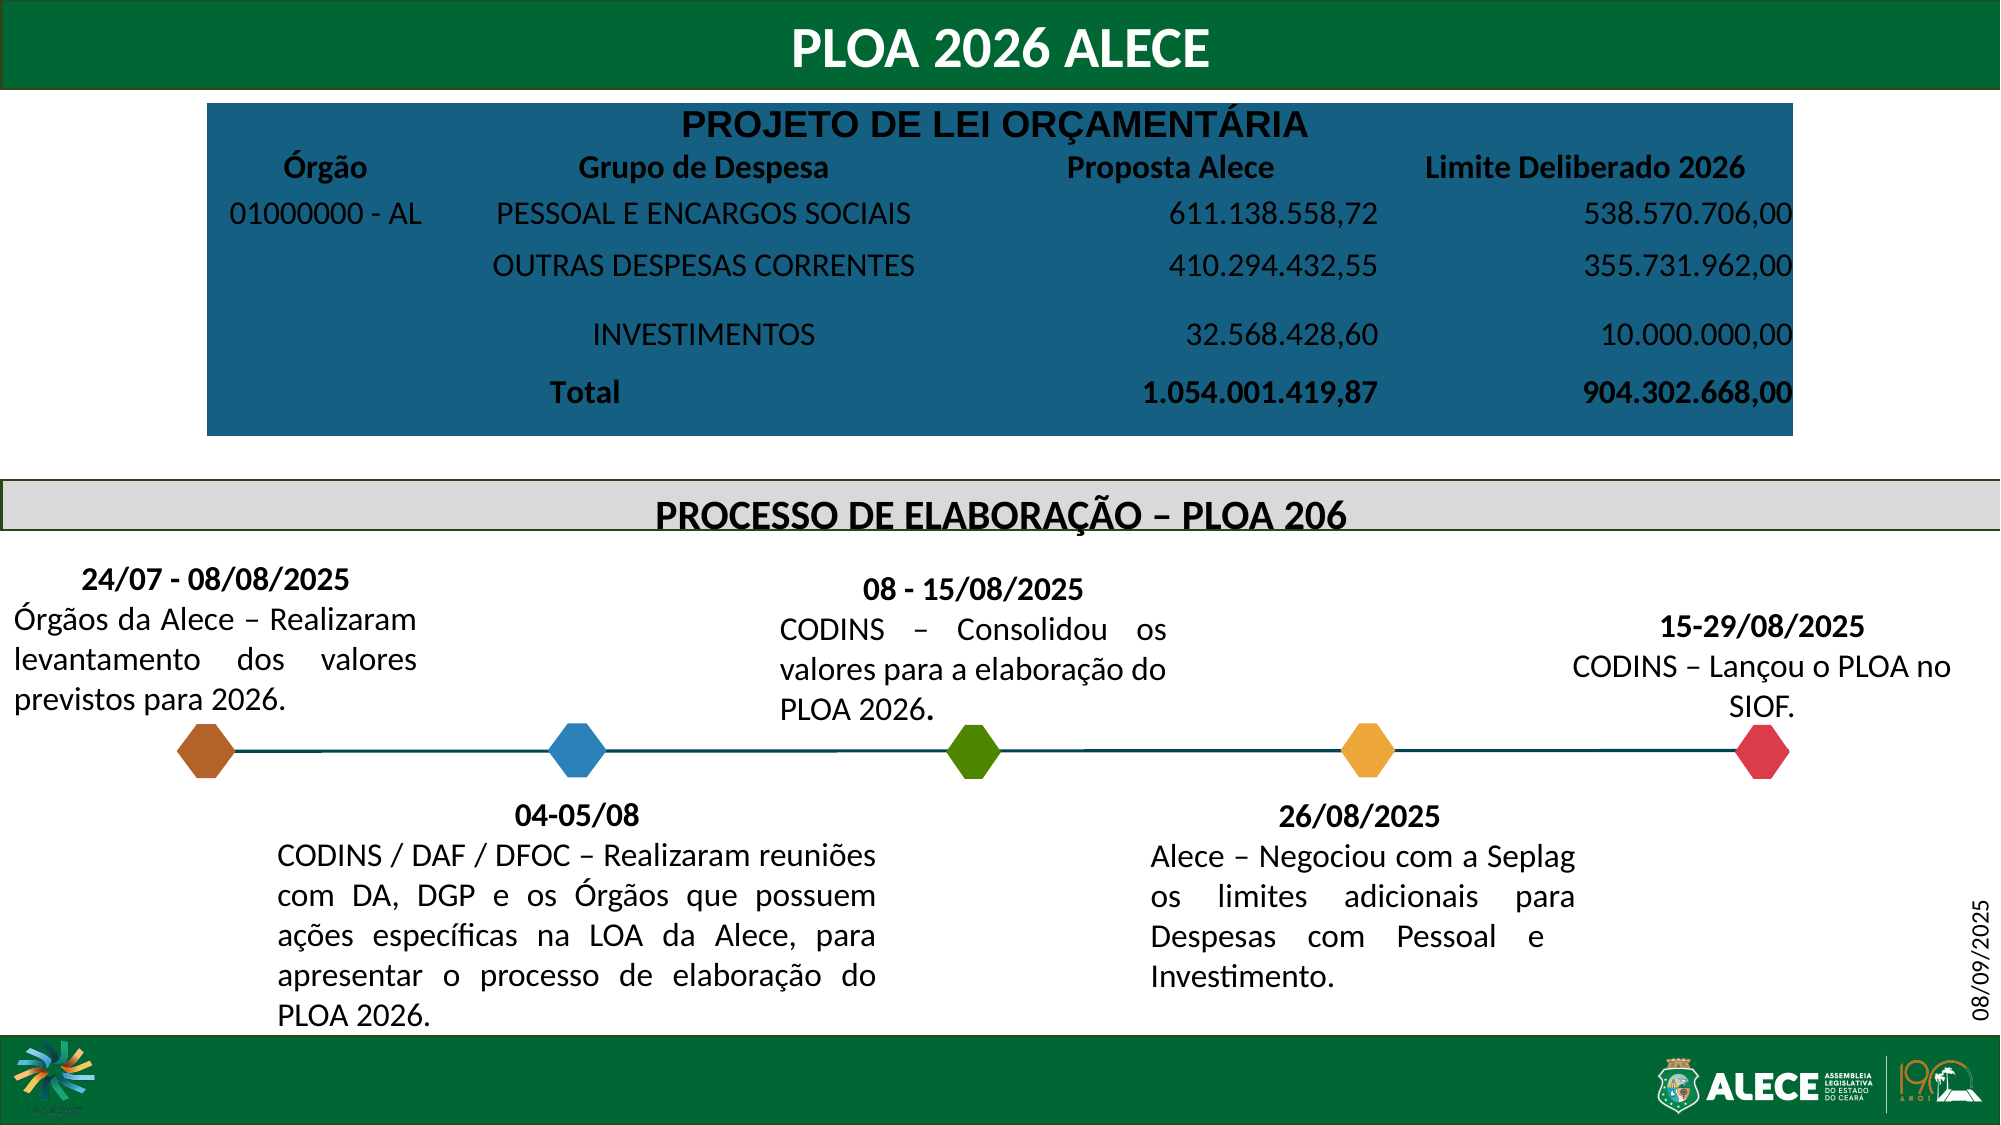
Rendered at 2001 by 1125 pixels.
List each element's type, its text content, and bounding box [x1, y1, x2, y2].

table_cell Grupo de Despesa [445, 154, 964, 199]
table_cell 611.138.558,72 [964, 199, 1378, 252]
text_box [1340, 723, 1396, 778]
text_box 24/07 - 08/08/2025 Órgãos da Alece – Realizaram levantamento dos valores previstos para 2026. [13, 546, 421, 719]
picture [1625, 982, 2000, 1125]
table_cell OUTRAS DESPESAS CORRENTES [445, 252, 964, 321]
text_box [176, 724, 236, 779]
table_cell 1.054.001.419,87 [964, 379, 1378, 436]
text_box [946, 729, 1002, 779]
table_cell 355.731.962,00 [1378, 252, 1793, 321]
table_cell 904.302.668,00 [1378, 379, 1793, 436]
text_box 08 - 15/08/2025 CODINS – Consolidou os valores para a elaboração do PLOA 2026. [779, 556, 1168, 729]
table_cell Proposta Alece [964, 154, 1378, 199]
text_box 26/08/2025 Alece – Negociou com a Seplag os limites adicionais para Despesas com Pessoal e Investimento. [1150, 783, 1586, 997]
table_cell Órgão [207, 154, 445, 199]
table_cell PESSOAL E ENCARGOS SOCIAIS [445, 199, 964, 252]
text_box [1734, 726, 1790, 779]
text_box [547, 723, 607, 778]
text_box [0, 1036, 1625, 1125]
table_cell 538.570.706,00 [1378, 199, 1793, 252]
text_box 04-05/08 CODINS / DAF / DFOC – Realizaram reuniões com DA, DGP e os Órgãos que possuem ações específicas na LOA da Alece, para apresentar o processo de elaboração do PLOA 2026. [277, 782, 878, 1037]
table_cell 10.000.000,00 [1378, 321, 1793, 379]
table_cell 410.294.432,55 [964, 252, 1378, 321]
table_header PROJETO DE LEI ORÇAMENTÁRIA [207, 103, 1793, 154]
text_box 15-29/08/2025 CODINS – Lançou o PLOA no SIOF. [1568, 593, 1957, 726]
text_box 08/09/2025 [1956, 883, 2000, 1037]
text_box PROCESSO DE ELABORAÇÃO – PLOA 206 [1, 480, 2000, 530]
table_cell 01000000 - AL [207, 199, 445, 379]
text_box PLOA 2026 ALECE [1, 0, 2000, 89]
table_cell 32.568.428,60 [964, 321, 1378, 379]
table_cell Total [207, 379, 964, 436]
table_cell Limite Deliberado 2026 [1378, 154, 1793, 199]
table_cell INVESTIMENTOS [445, 321, 964, 379]
